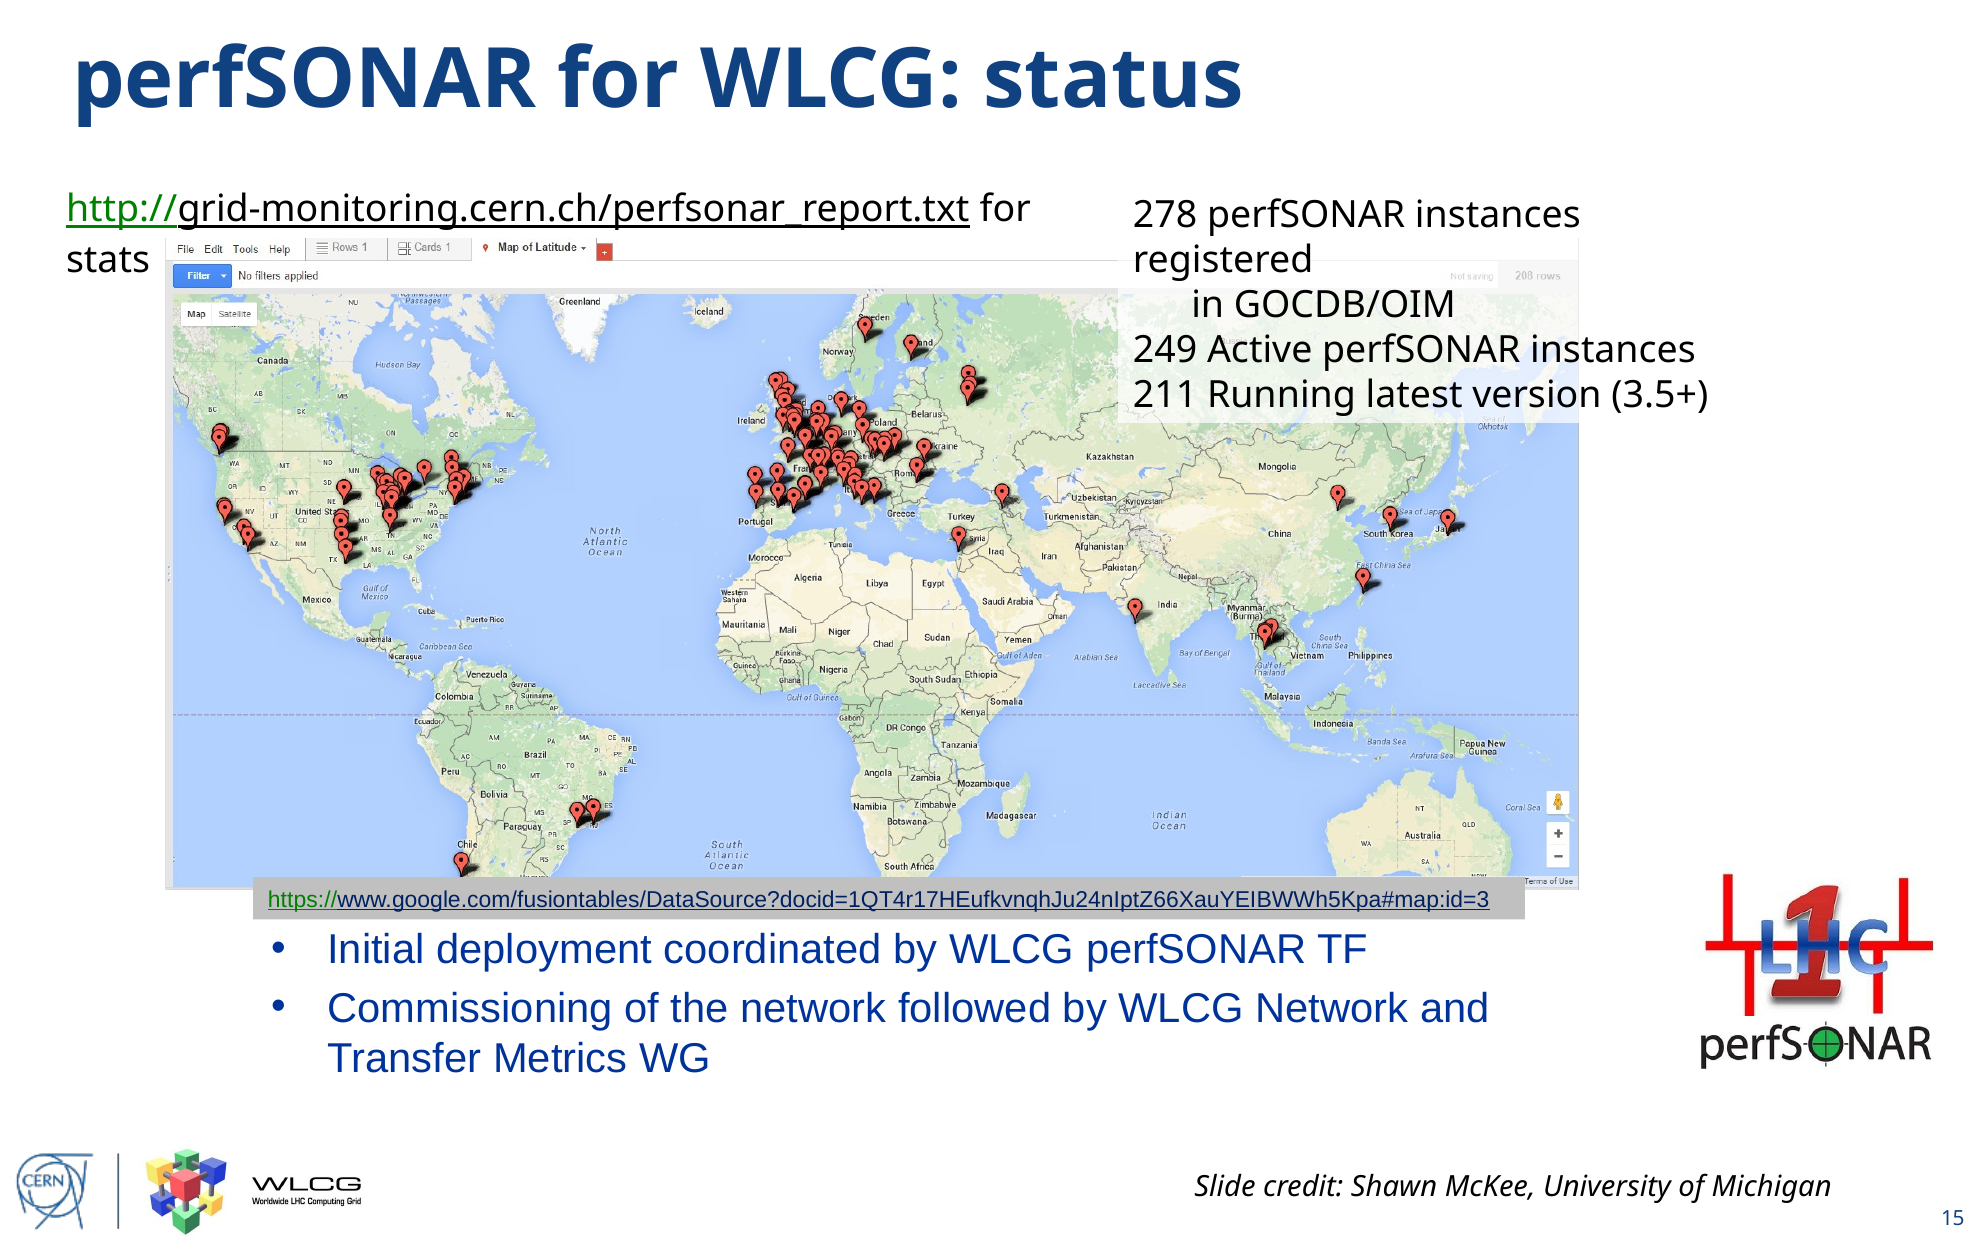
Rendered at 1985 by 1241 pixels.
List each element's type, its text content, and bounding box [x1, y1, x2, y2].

text_box Initial deployment coordinated by WLCG perfSONAR TF Commissioning of the network followed by WLCG Network and Transfer Metrics WG [256, 914, 1607, 1112]
text_box https://www.google.com/fusiontables/DataSource?docid=1QT4r17HEufkvnqhJu24nIptZ66XauYEIBWWh5Kpa#map:id=3 [253, 877, 1525, 920]
picture [16, 1188, 64, 1236]
title perfSONAR for WLCG: status [72, 0, 1834, 166]
picture [165, 288, 1579, 890]
picture [19, 1188, 64, 1207]
picture [38, 1207, 55, 1215]
picture [51, 1200, 64, 1215]
picture [138, 1142, 377, 1241]
text_box Slide credit: Shawn McKee, University of Michigan [1179, 1157, 1855, 1241]
text_box 278 perfSONAR instances registered in GOCDB/OIM 249 Active perfSONAR instances 211 Running latest version (3.5+) [1118, 182, 1762, 423]
text_box http://grid-monitoring.cern.ch/perfsonar_report.txt for stats [51, 176, 1119, 288]
picture [1690, 862, 1942, 1076]
